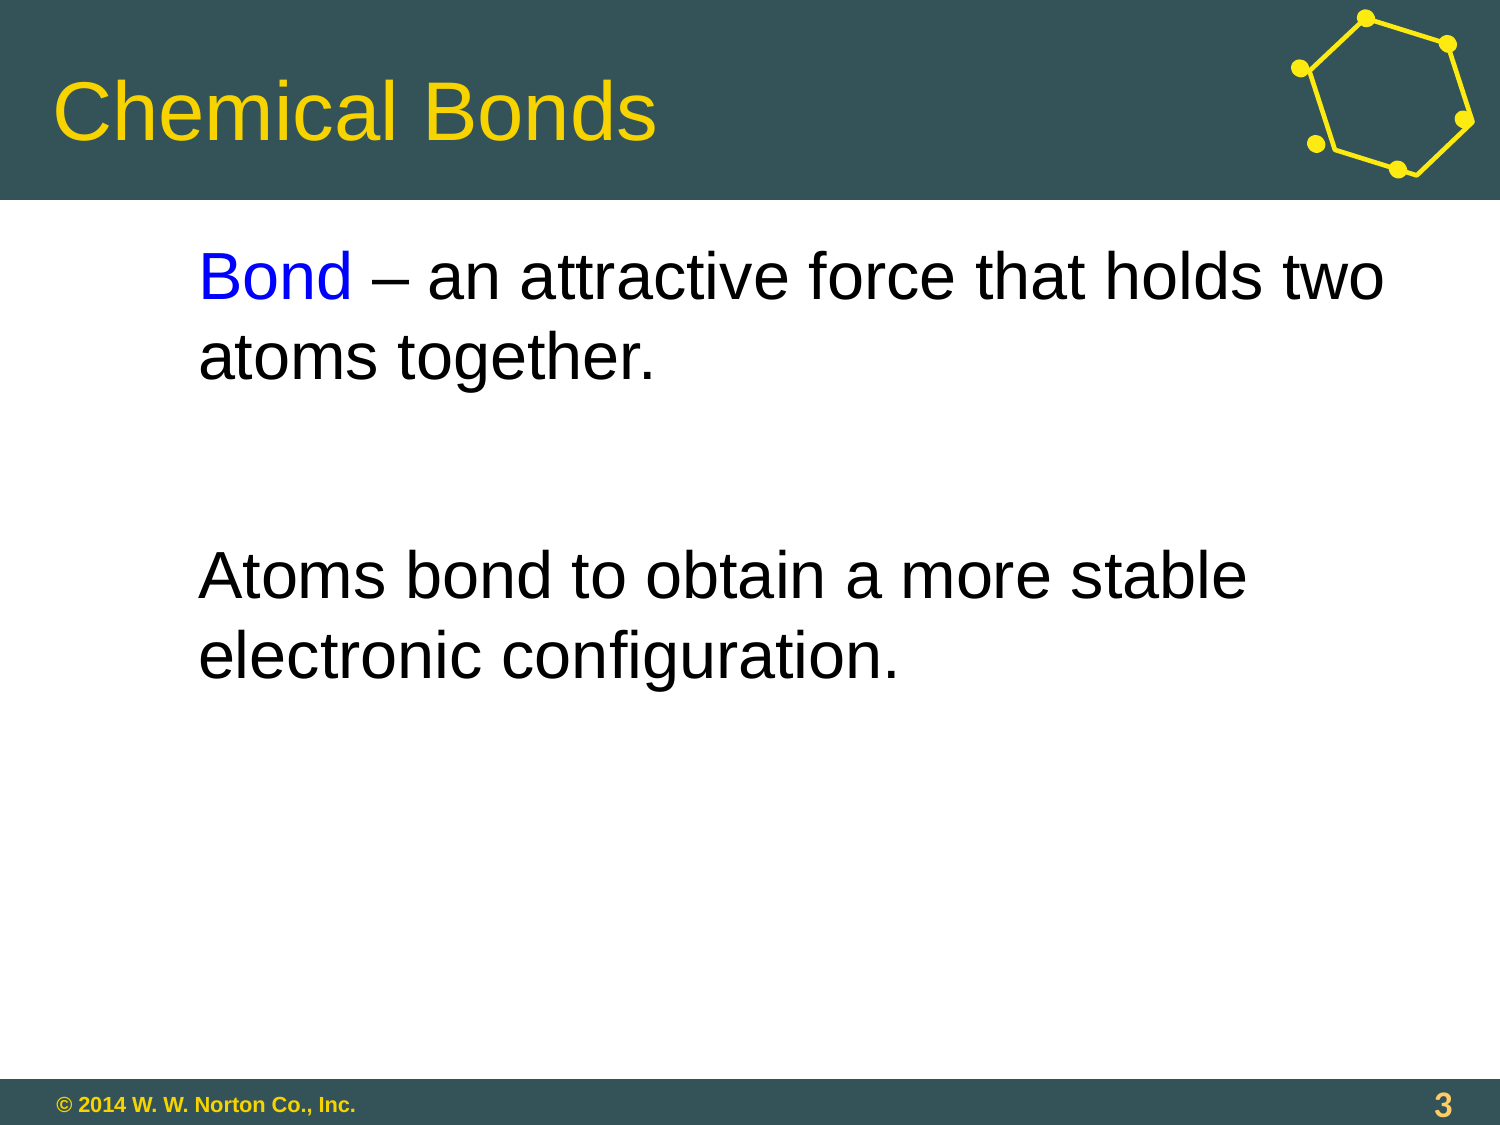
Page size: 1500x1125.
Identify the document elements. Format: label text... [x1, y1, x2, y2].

list Bond – an attractive force that holds two atoms together. Atoms bond to obtain a more stable electronic configuration. [112, 225, 1438, 938]
title Chemical Bonds [37, 19, 1118, 195]
slide_number <number> [1417, 1076, 1468, 1125]
